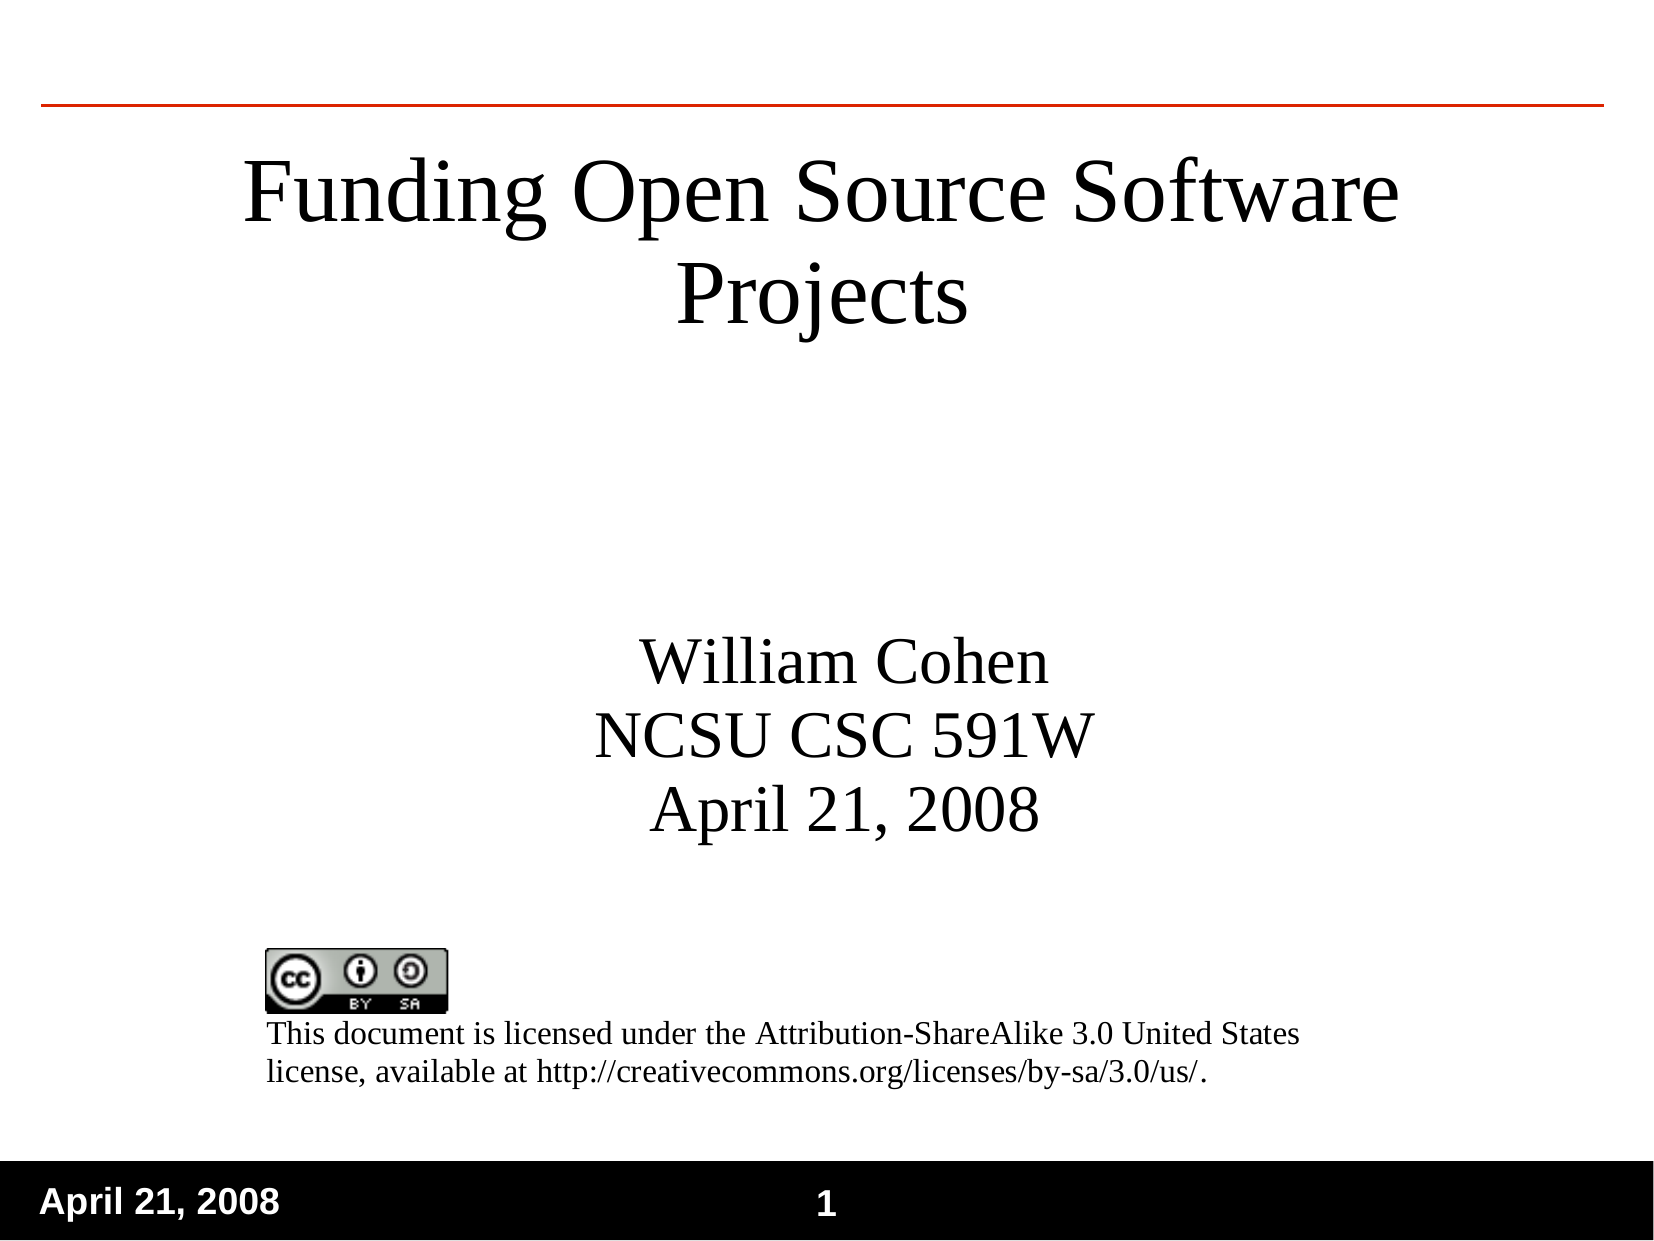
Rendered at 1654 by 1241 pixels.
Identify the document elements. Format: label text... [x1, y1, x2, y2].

subtitle William Cohen NCSU CSC 591W April 21, 2008 [121, 344, 1534, 1127]
title Funding Open Source Software Projects [117, 130, 1530, 353]
chart [265, 948, 1354, 1127]
